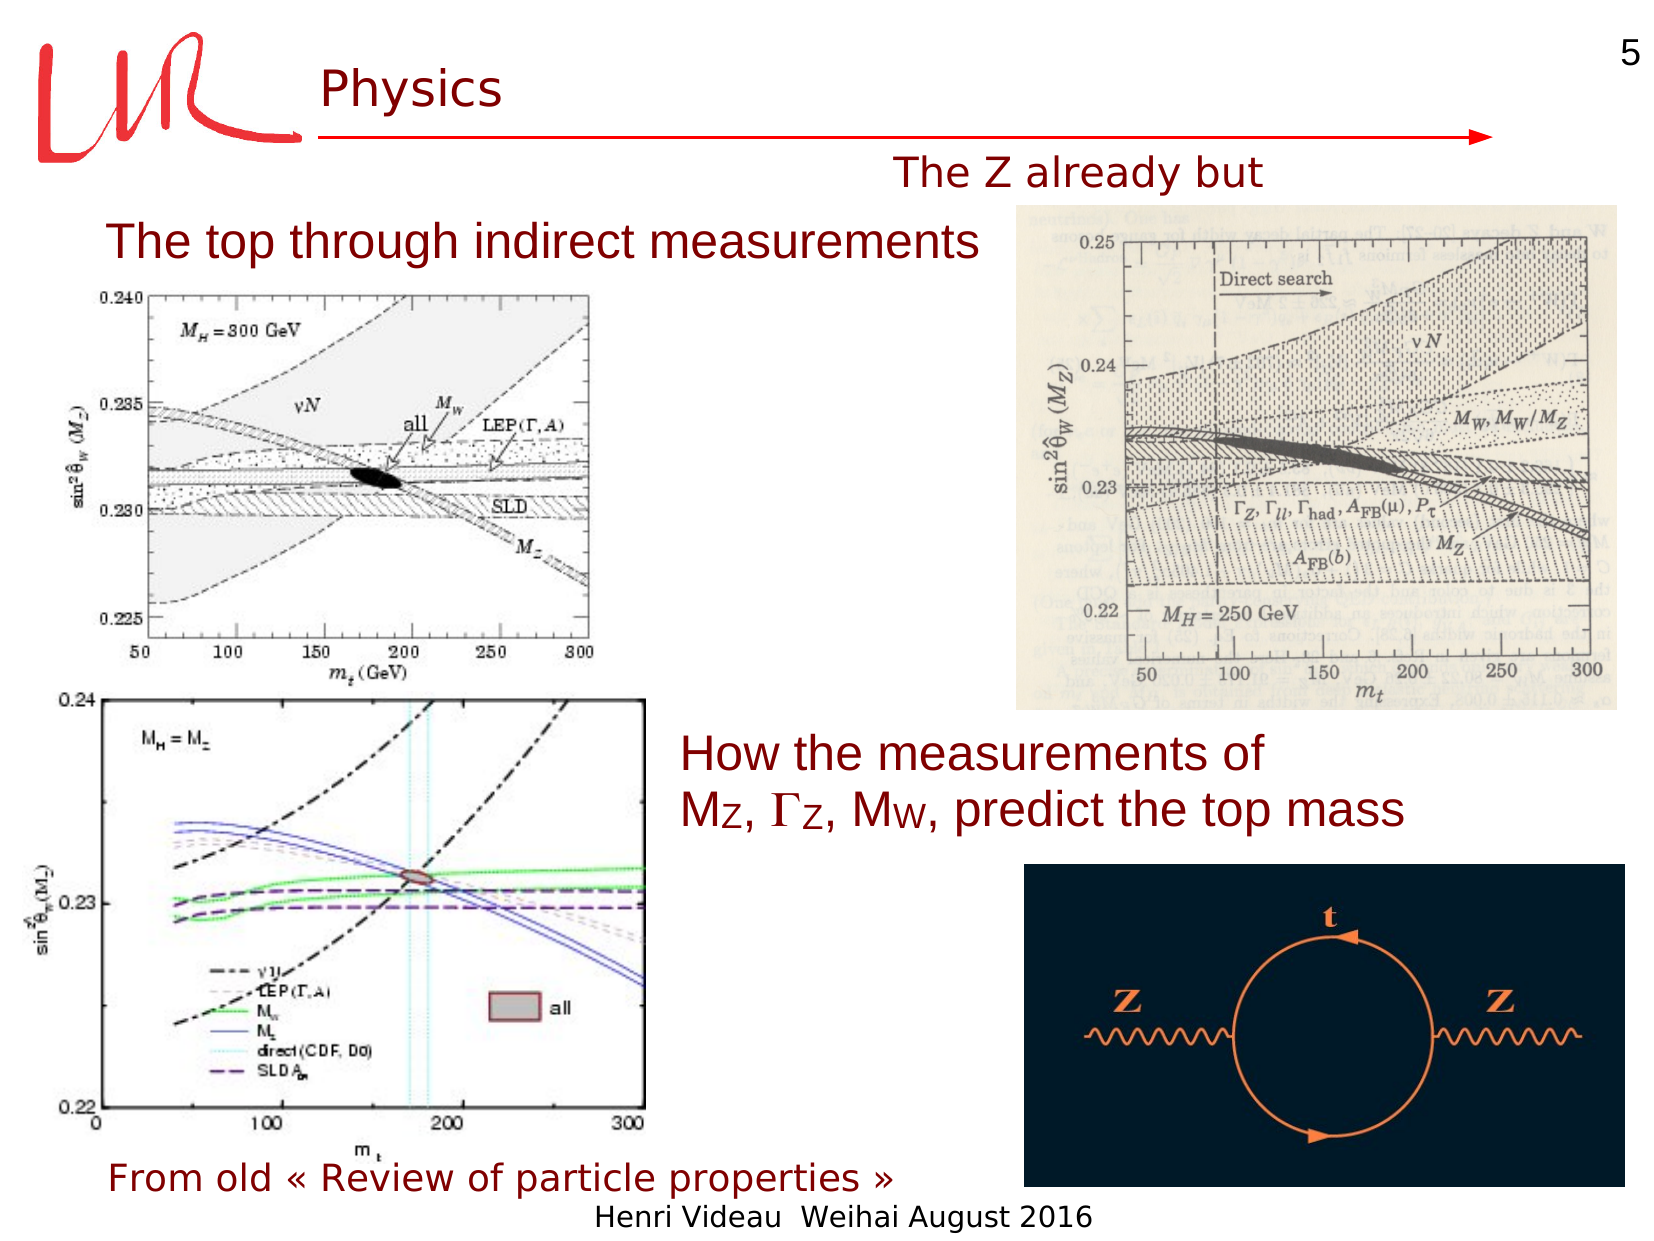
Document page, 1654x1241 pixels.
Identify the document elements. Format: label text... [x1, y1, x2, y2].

picture [38, 32, 302, 163]
picture [64, 290, 665, 688]
text_box From old « Review of particle properties » [107, 1156, 992, 1213]
picture [1016, 205, 1617, 710]
text_box How the measurements of MZ, Z, MW, predict the top mass [679, 724, 1436, 849]
text_box The Z already but [893, 149, 1264, 199]
picture [22, 691, 646, 1164]
text_box The top through indirect measurements [105, 213, 982, 270]
picture [1024, 864, 1625, 1188]
